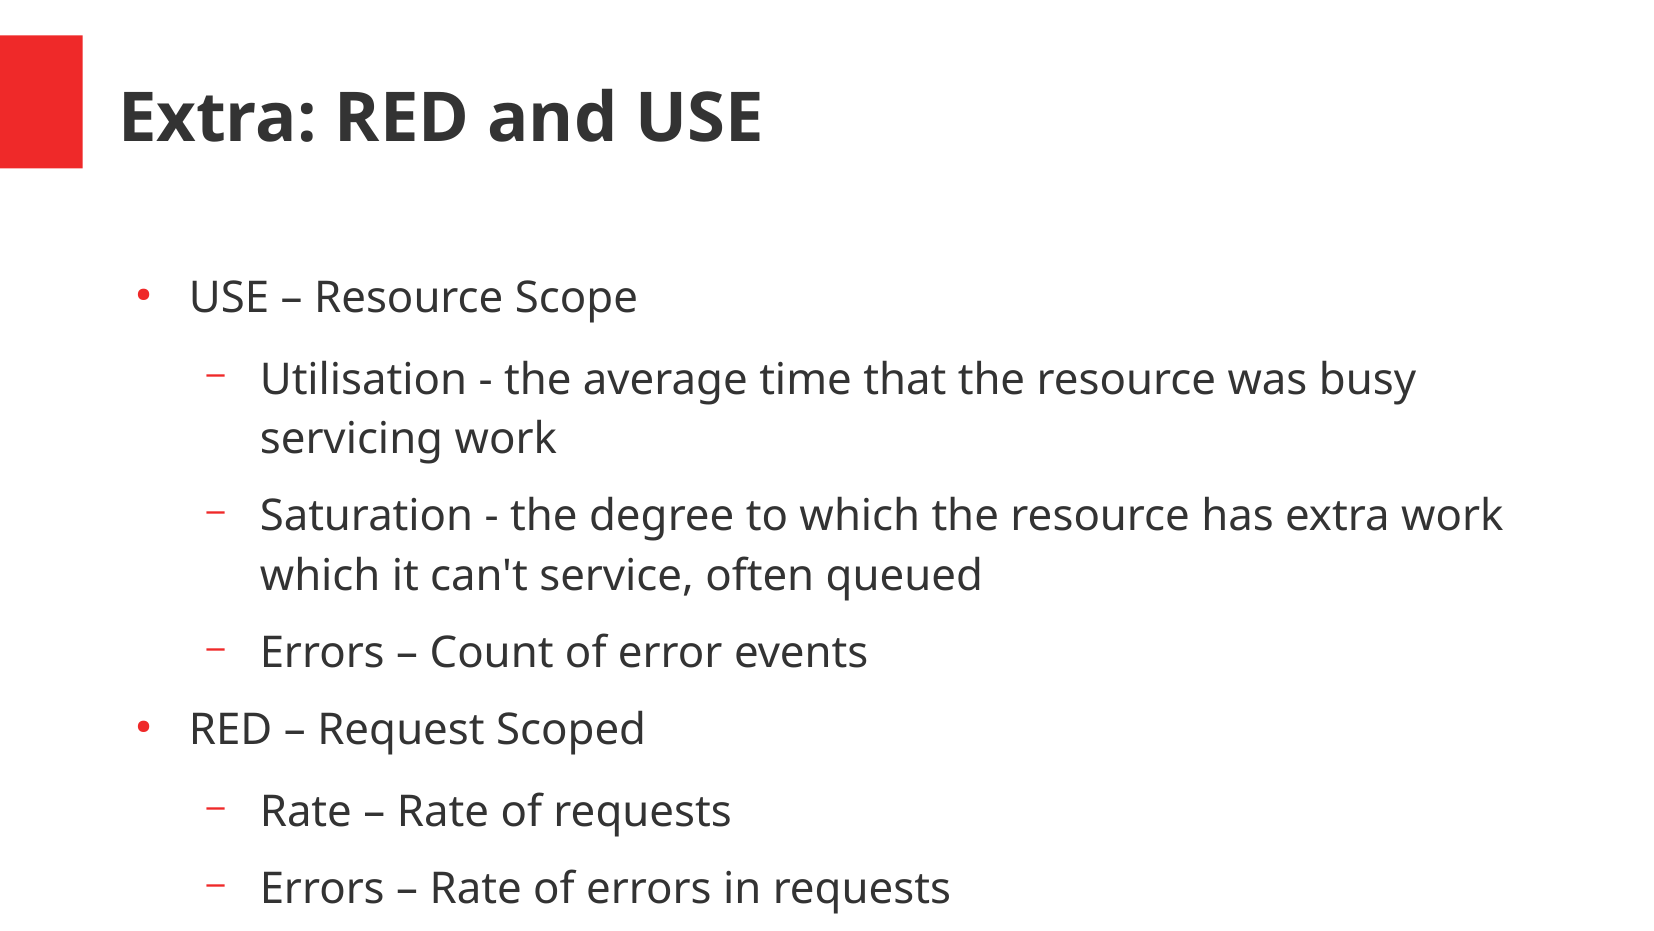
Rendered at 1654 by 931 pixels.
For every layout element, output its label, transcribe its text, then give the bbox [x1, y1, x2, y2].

title Extra: RED and USE [118, 37, 1571, 193]
list USE – Resource Scope Utilisation - the average time that the resource was busy servicing work Saturation - the degree to which the resource has extra work which it can't service, often queued Errors – Count of error events RED – Request Scoped Rate – Rate of requests Errors – Rate of errors in requests Duration - Distribution [118, 265, 1536, 806]
